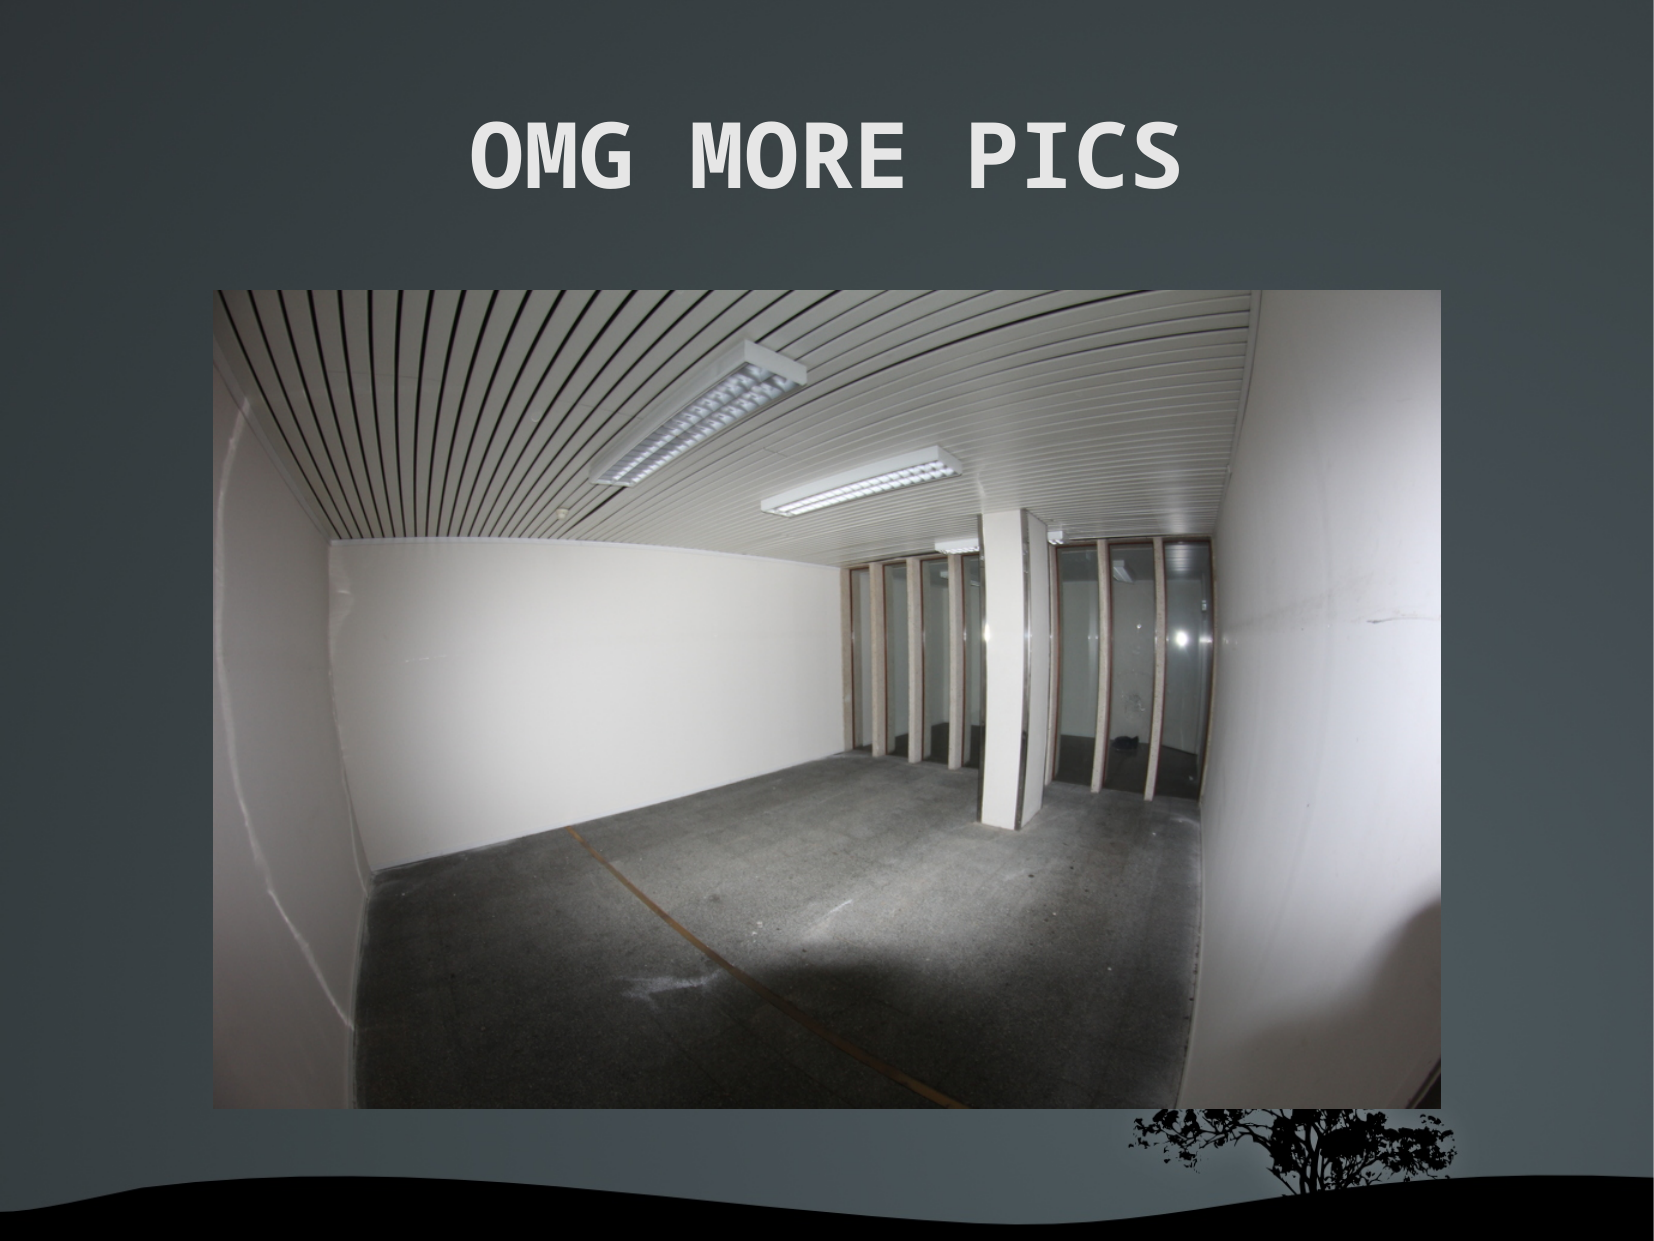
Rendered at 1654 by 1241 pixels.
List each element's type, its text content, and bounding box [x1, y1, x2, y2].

picture [0, 0, 1654, 1241]
title OMG MORE PICS [82, 49, 1571, 257]
